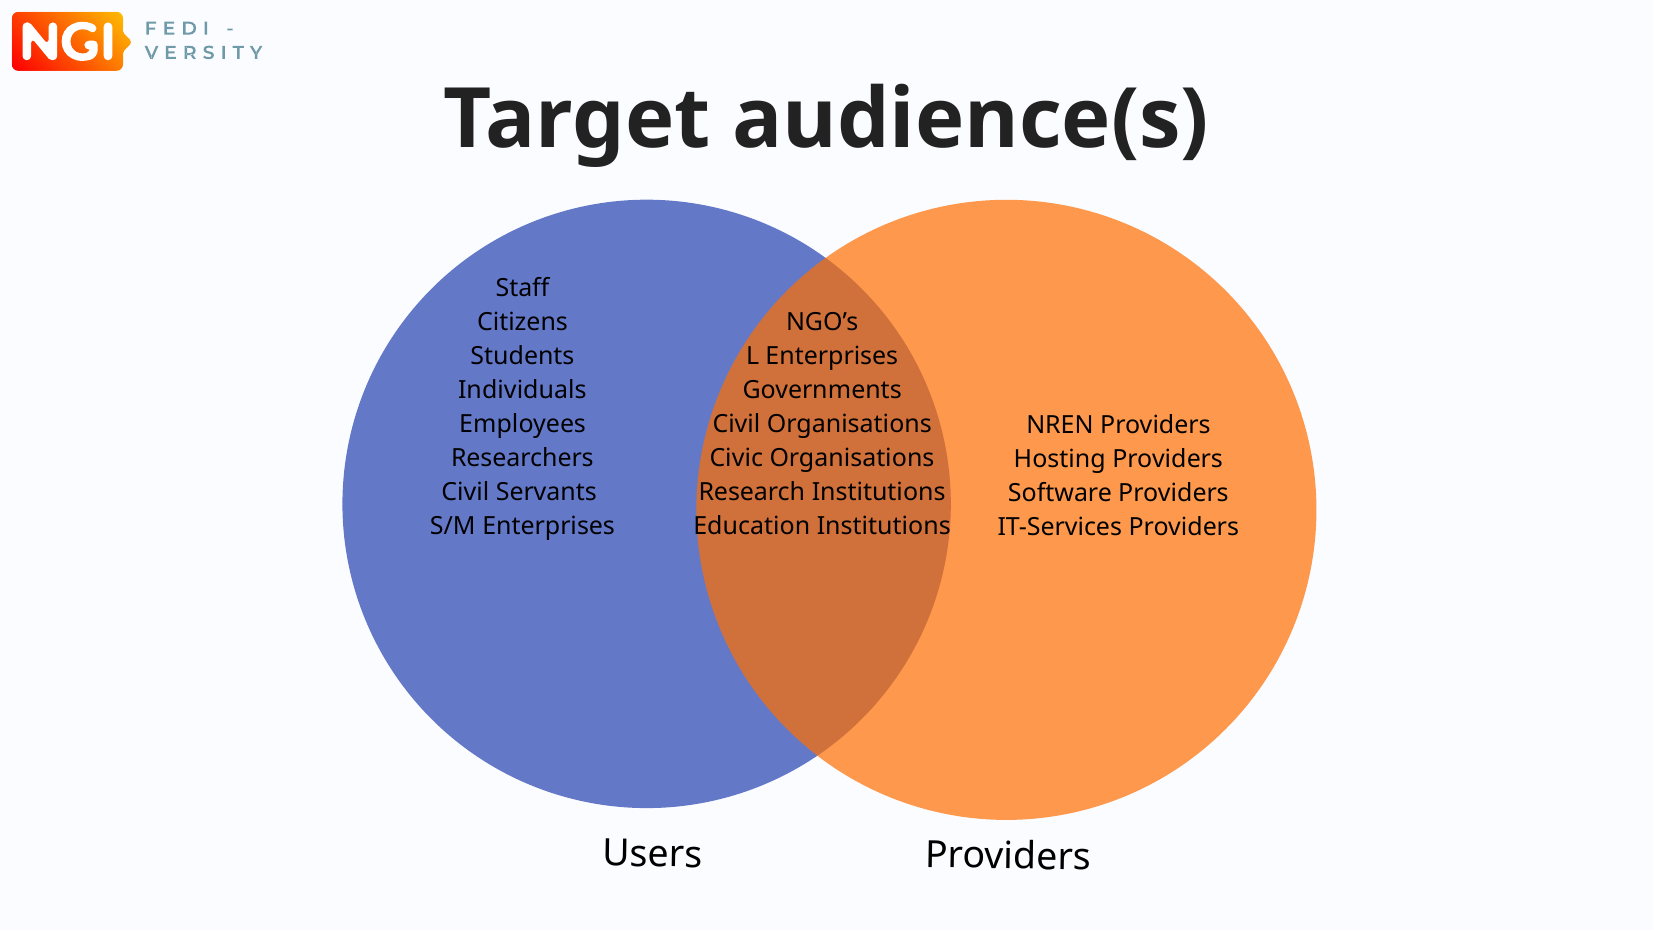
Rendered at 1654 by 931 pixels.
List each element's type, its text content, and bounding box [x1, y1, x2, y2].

text_box Providers [909, 819, 1103, 890]
text_box [342, 199, 1317, 820]
text_box NGO’s L Enterprises Governments Civil Organisations Civic Organisations Research Institutions Education Institutions [674, 296, 970, 551]
text_box Users [586, 818, 719, 887]
title Target audience(s) [82, 37, 1571, 193]
text_box Staff Citizens Students Individuals Employees Researchers Civil Servants S/M Enterprises [406, 262, 639, 551]
text_box NREN Providers Hosting Providers Software Providers IT-Services Providers [974, 399, 1263, 551]
